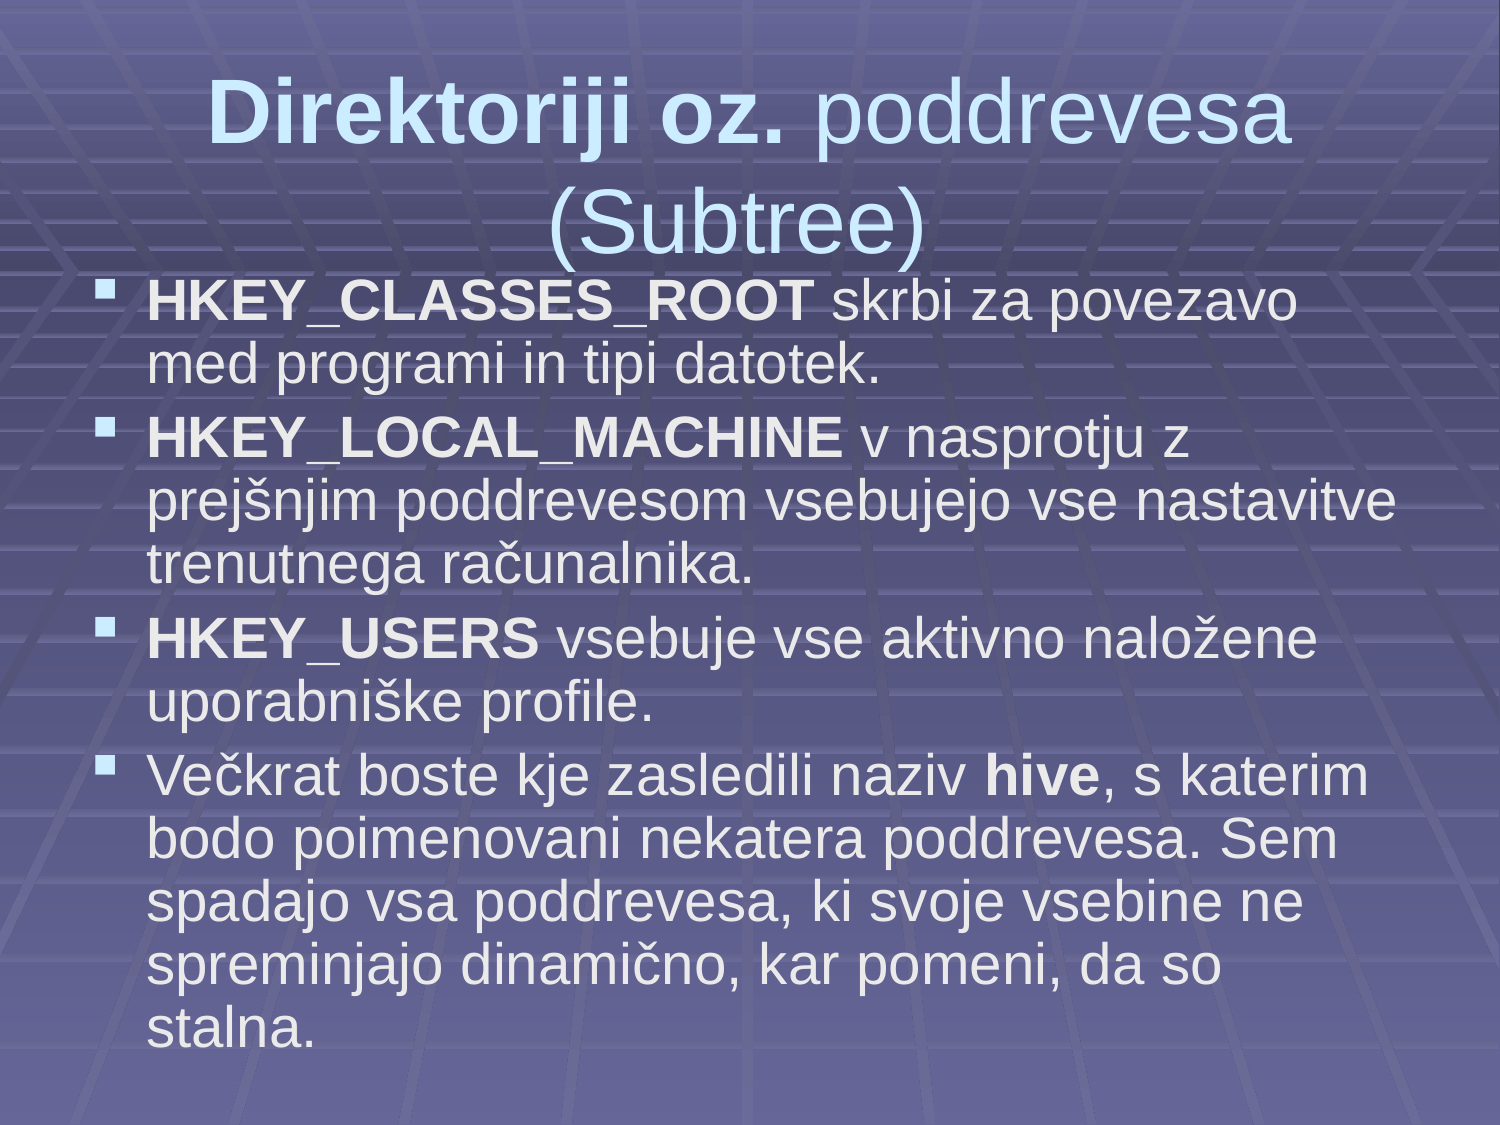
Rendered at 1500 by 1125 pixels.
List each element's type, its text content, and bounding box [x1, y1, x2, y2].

title Direktoriji oz. poddrevesa (Subtree) [74, 44, 1425, 233]
list HKEY_CLASSES_ROOT skrbi za povezavo med programi in tipi datotek. HKEY_LOCAL_MACHINE v nasprotju z prejšnjim poddrevesom vsebujejo vse nastavitve trenutnega računalnika. HKEY_USERS vsebuje vse aktivno naložene uporabniške profile. Večkrat boste kje zasledili naziv hive, s katerim bodo poimenovani nekatera poddrevesa. Sem spadajo vsa poddrevesa, ki svoje vsebine ne spreminjajo dinamično, kar pomeni, da so stalna. [74, 262, 1425, 1125]
